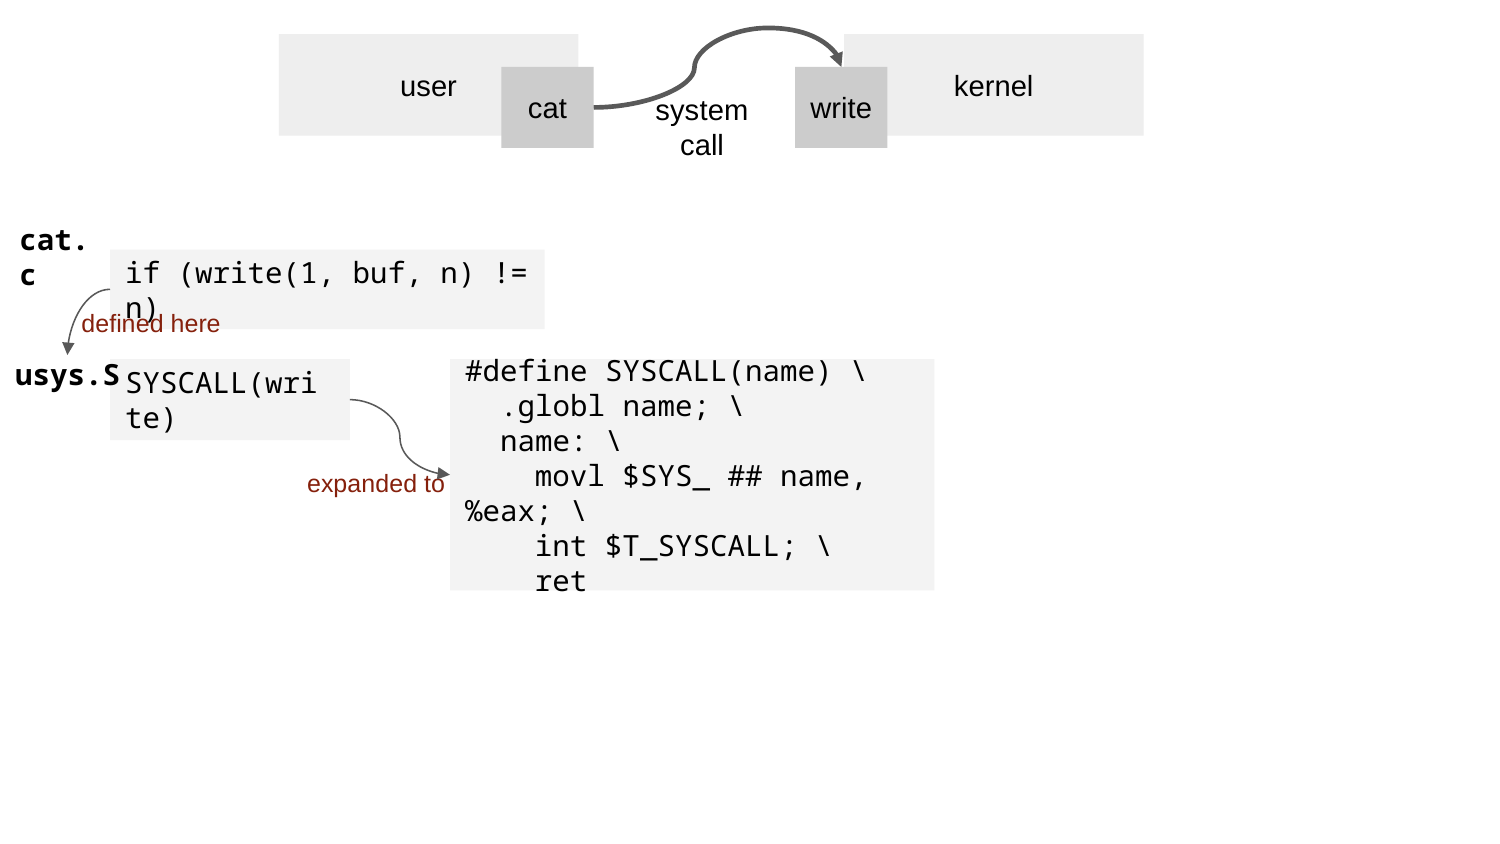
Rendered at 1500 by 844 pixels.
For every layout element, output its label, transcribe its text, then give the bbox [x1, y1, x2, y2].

text_box user [278, 34, 579, 136]
text_box defined here [48, 303, 254, 341]
text_box usys.S [0, 355, 136, 393]
text_box write [795, 66, 888, 148]
text_box #define SYSCALL(name) \ .globl name; \ name: \ movl $SYS_ ## name, %eax; \ int $T_SYSCALL; \ ret [450, 359, 935, 591]
text_box cat.c [4, 227, 122, 286]
text_box if (write(1, buf, n) != n) [110, 249, 545, 330]
text_box SYSCALL(write) [110, 359, 350, 441]
text_box expanded to [290, 450, 463, 515]
text_box system call [634, 85, 770, 167]
text_box kernel [844, 34, 1144, 136]
text_box cat [501, 66, 594, 148]
